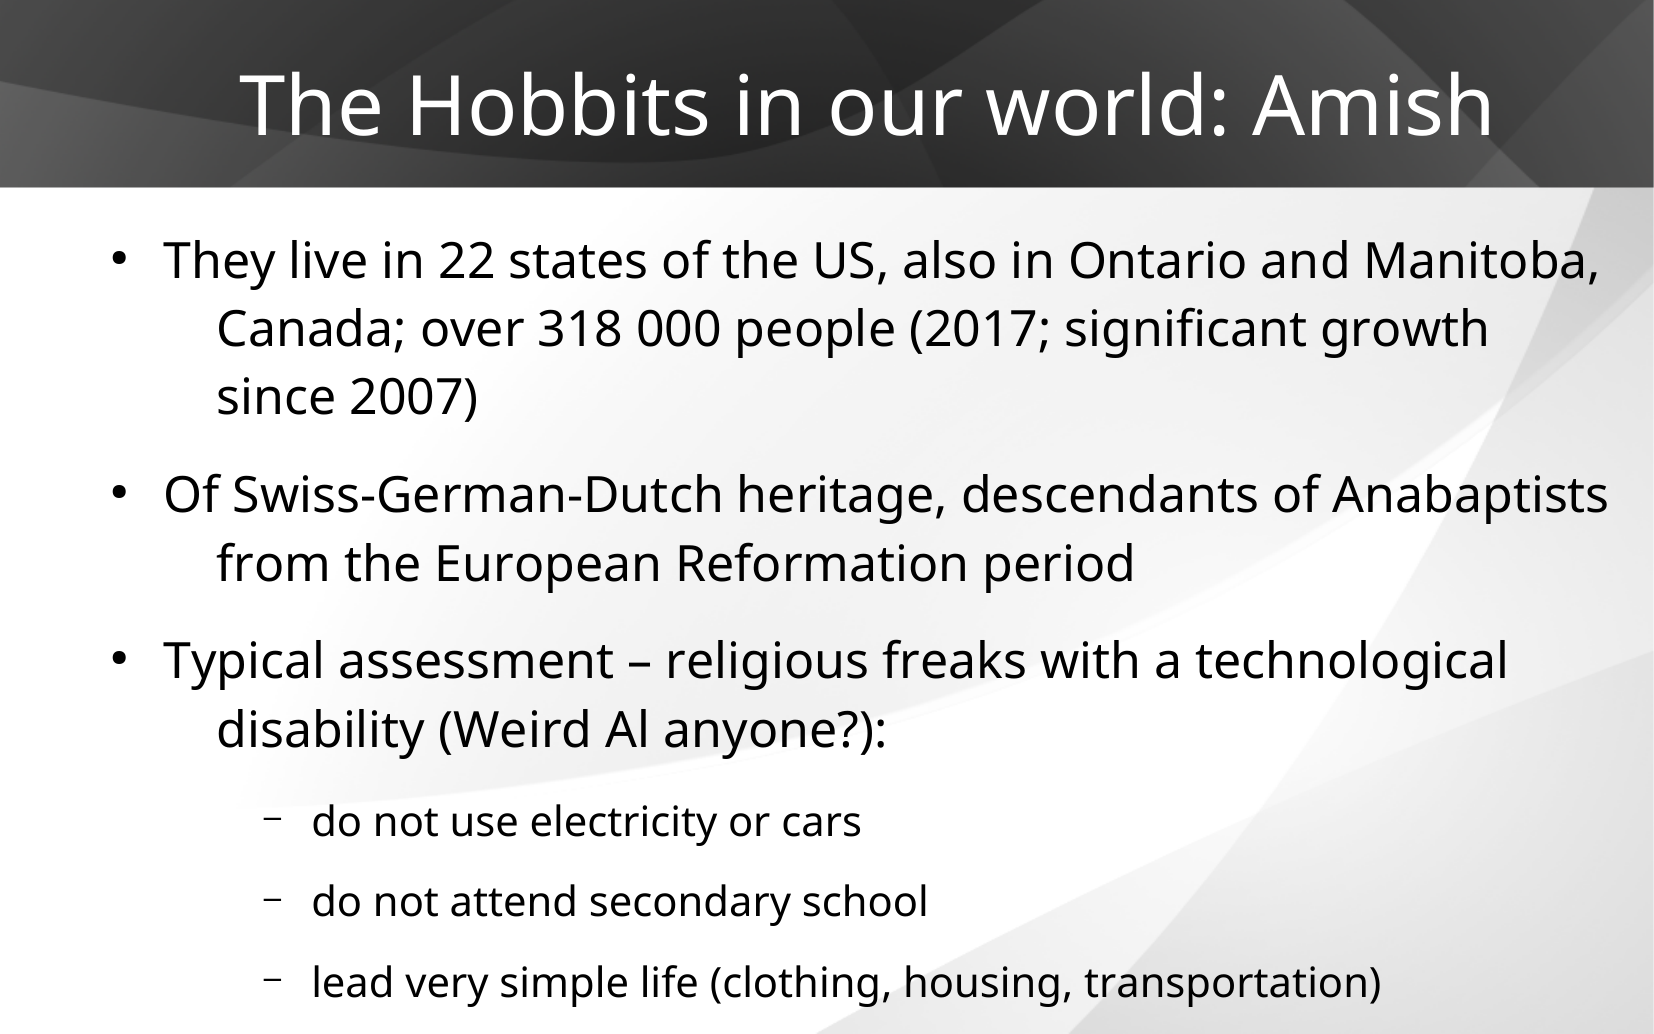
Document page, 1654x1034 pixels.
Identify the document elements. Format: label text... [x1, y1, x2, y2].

title The Hobbits in our world: Amish [124, 0, 1613, 208]
list They live in 22 states of the US, also in Ontario and Manitoba, Canada; over 318 000 people (2017; significant growth since 2007) Of Swiss-German-Dutch heritage, descendants of Anabaptists from the European Reformation period Typical assessment – religious freaks with a technological disability (Weird Al anyone?): do not use electricity or cars do not attend secondary school lead very simple life (clothing, housing, transportation) [75, 225, 1613, 1013]
picture [0, 0, 1654, 1034]
